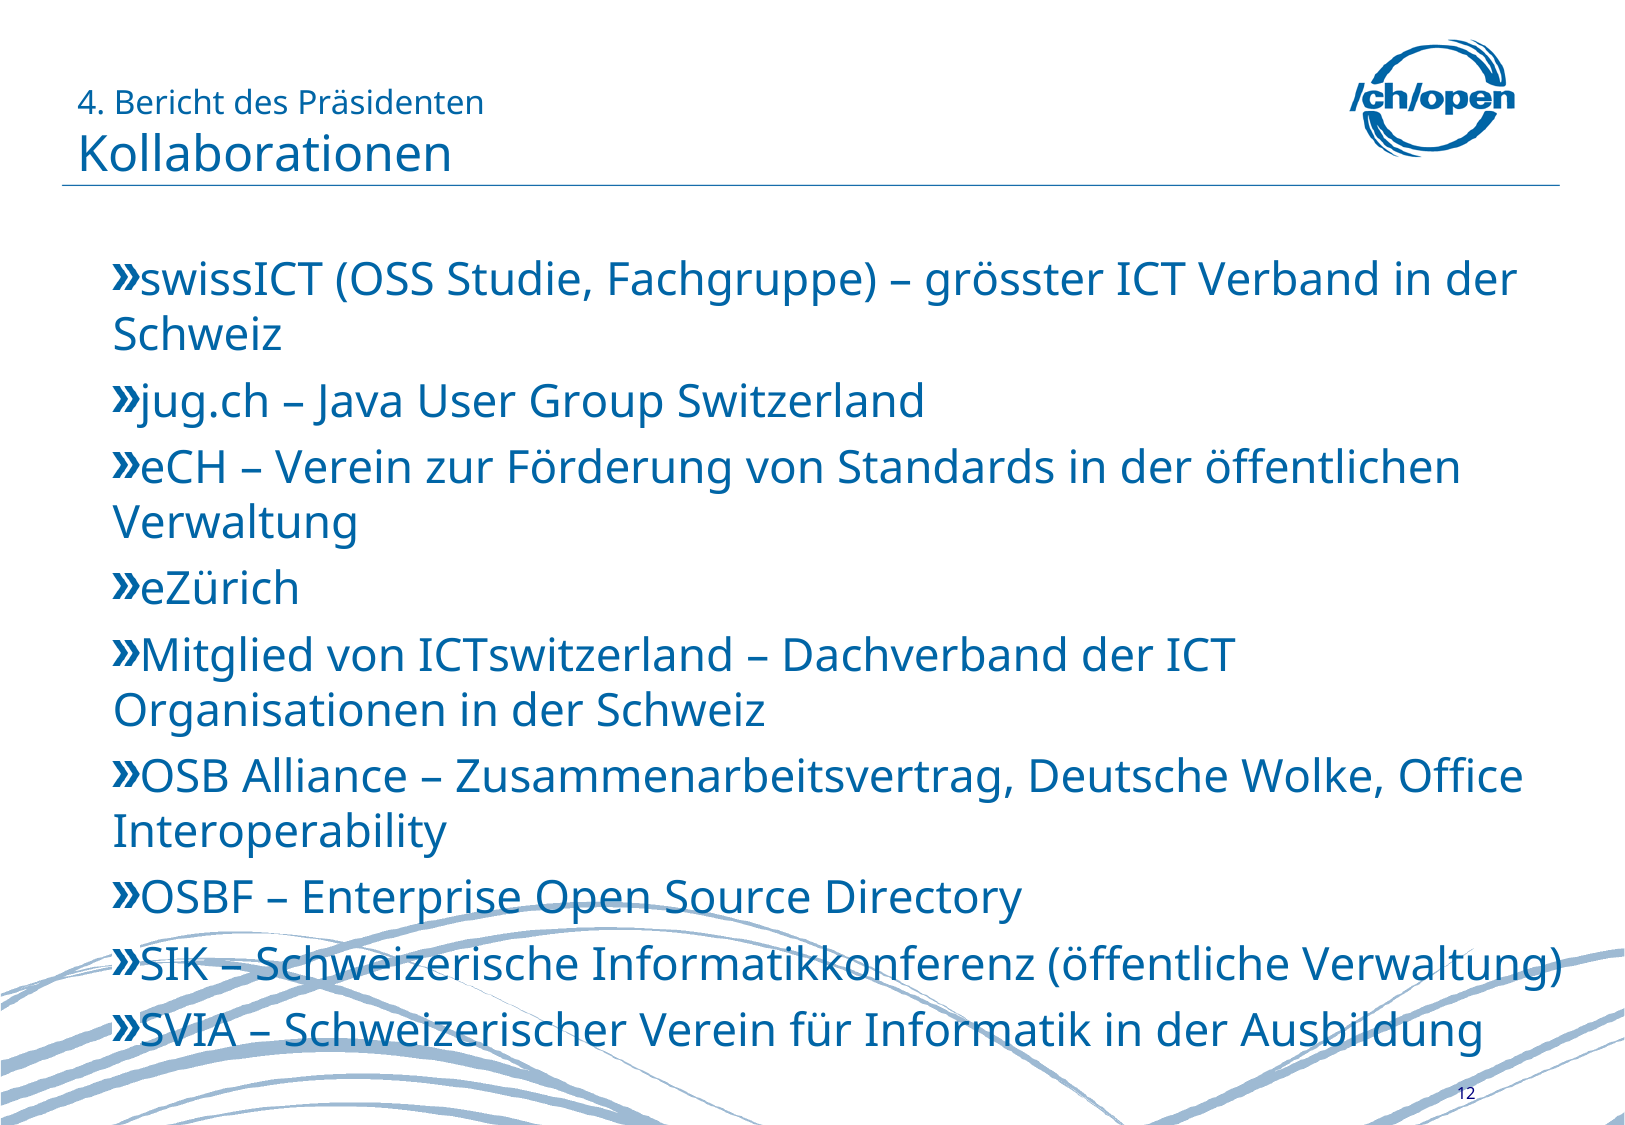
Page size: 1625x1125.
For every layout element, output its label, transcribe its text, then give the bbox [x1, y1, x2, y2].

title 4. Bericht des Präsidenten Kollaborationen [62, 67, 1325, 196]
list swissICT (OSS Studie, Fachgruppe) – grösster ICT Verband in der Schweiz jug.ch – Java User Group Switzerland eCH – Verein zur Förderung von Standards in der öffentlichen Verwaltung eZürich Mitglied von ICTswitzerland – Dachverband der ICT Organisationen in der Schweiz OSB Alliance – Zusammenarbeitsvertrag, Deutsche Wolke, Office Interoperability OSBF – Enterprise Open Source Directory SIK – Schweizerische Informatikkonferenz (öffentliche Verwaltung) SVIA – Schweizerischer Verein für Informatik in der Ausbildung [112, 249, 1565, 1009]
